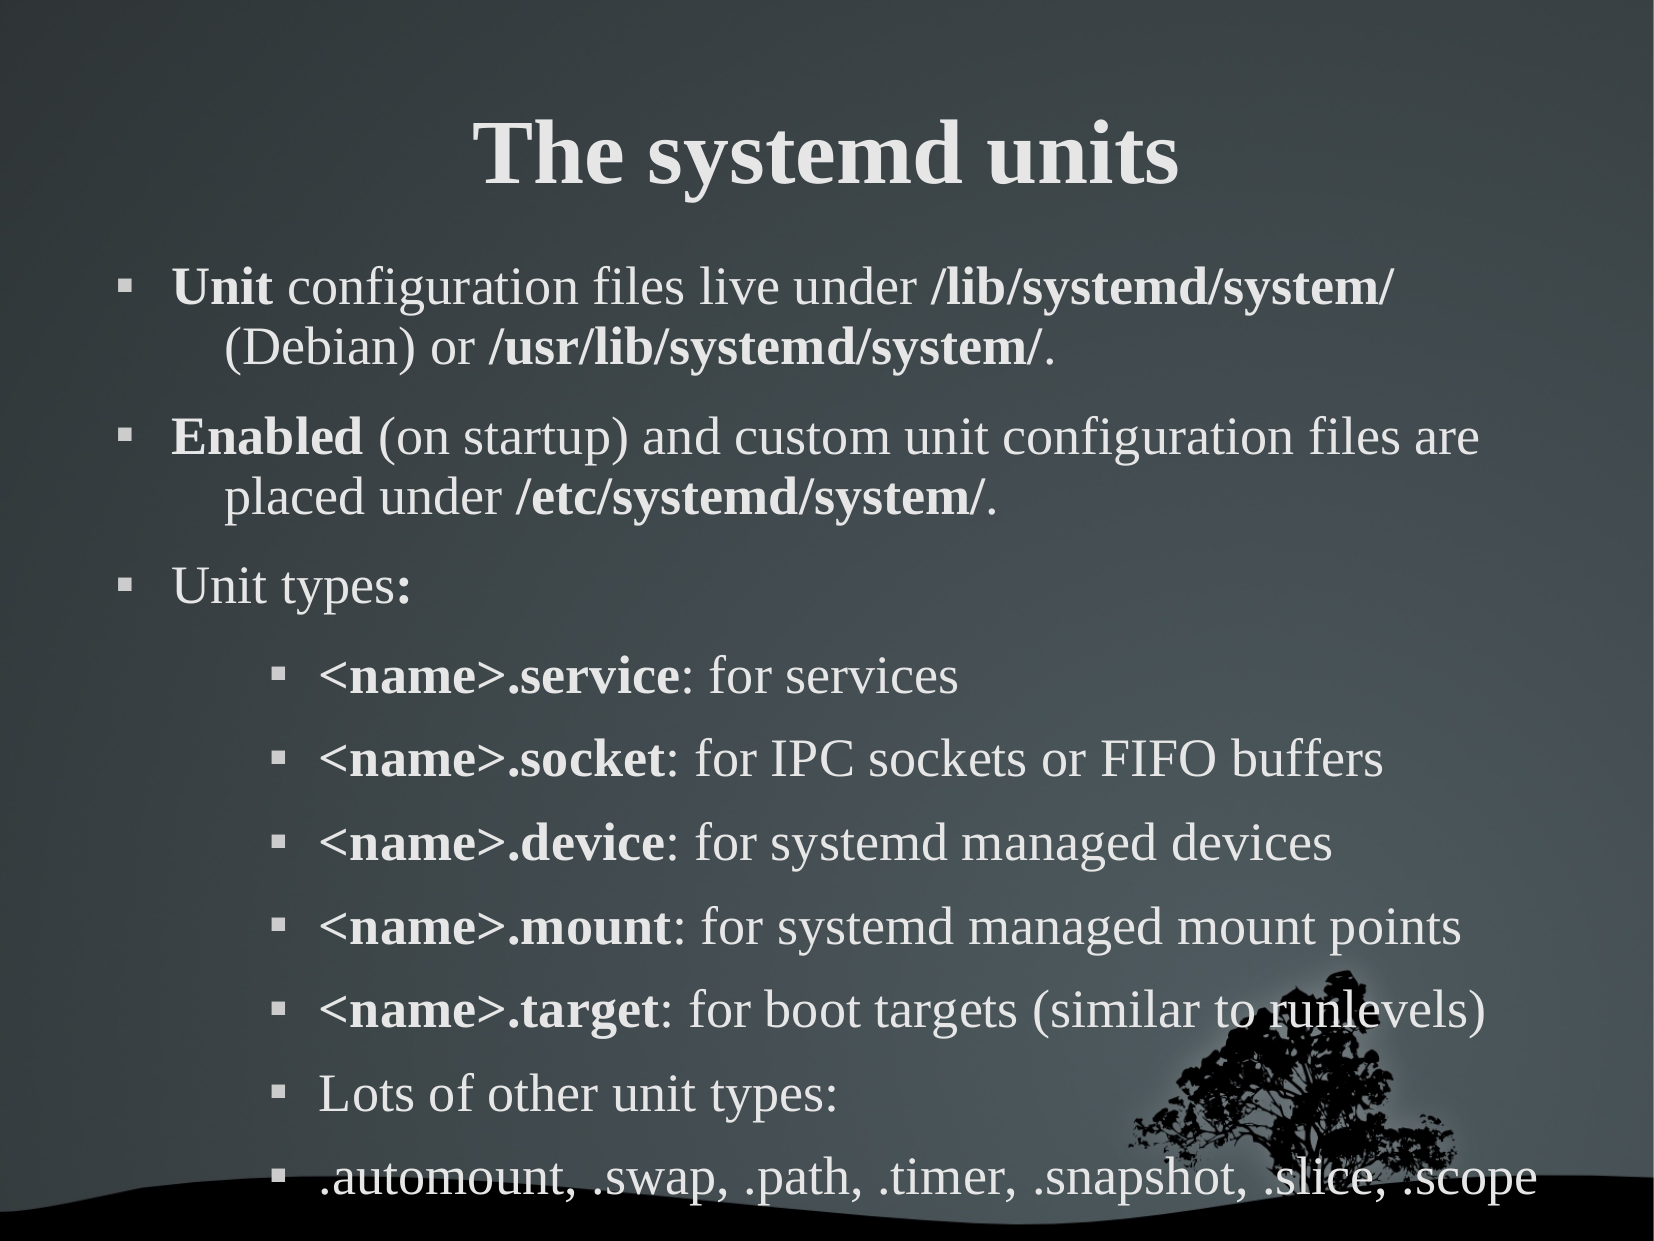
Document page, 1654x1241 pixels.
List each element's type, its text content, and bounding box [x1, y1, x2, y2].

picture [0, 0, 1654, 1241]
list Unit configuration files live under /lib/systemd/system/ (Debian) or /usr/lib/systemd/system/. Enabled (on startup) and custom unit configuration files are placed under /etc/systemd/system/. Unit types: <name>.service: for services <name>.socket: for IPC sockets or FIFO buffers <name>.device: for systemd managed devices <name>.mount: for systemd managed mount points <name>.target: for boot targets (similar to runlevels) Lots of other unit types: .automount, .swap, .path, .timer, .snapshot, .slice, .scope [82, 256, 1571, 1207]
title The systemd units [82, 49, 1571, 256]
